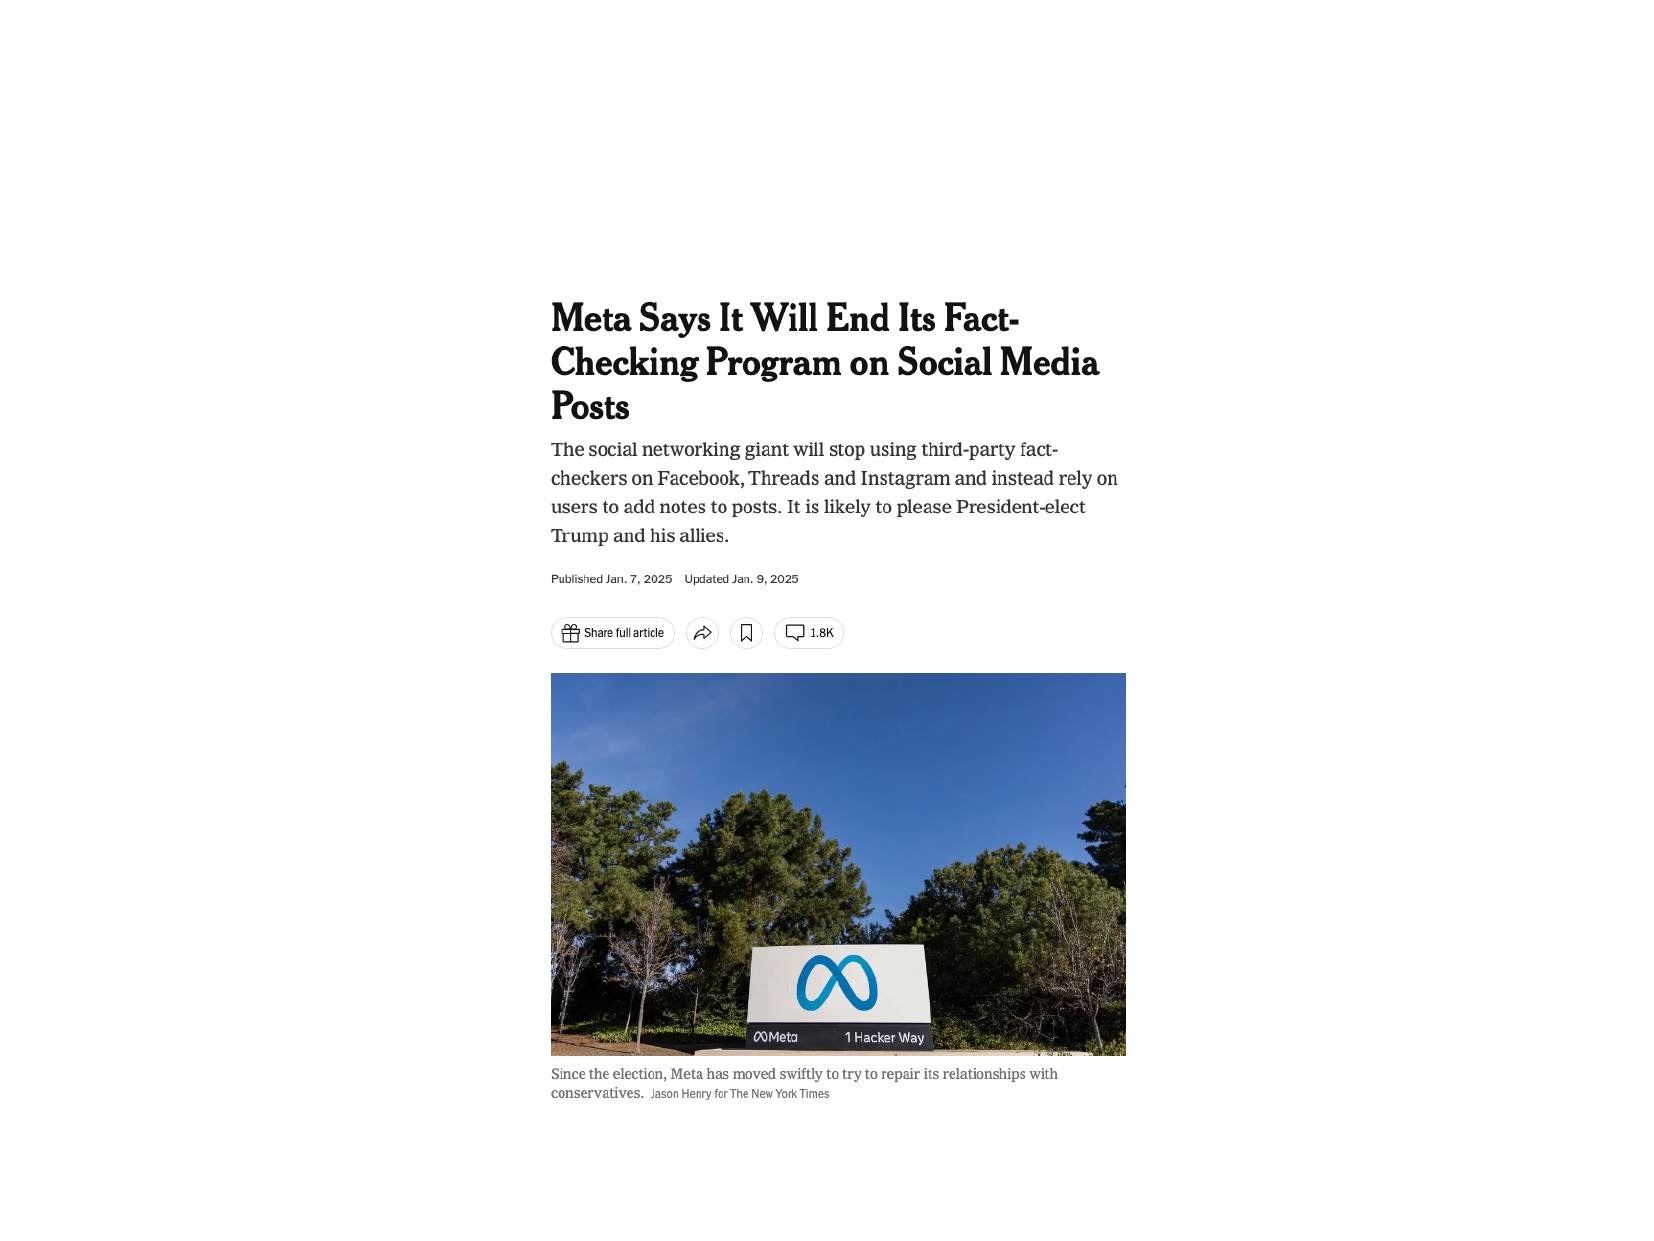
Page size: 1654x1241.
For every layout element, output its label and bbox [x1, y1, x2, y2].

picture [515, 290, 1138, 1109]
